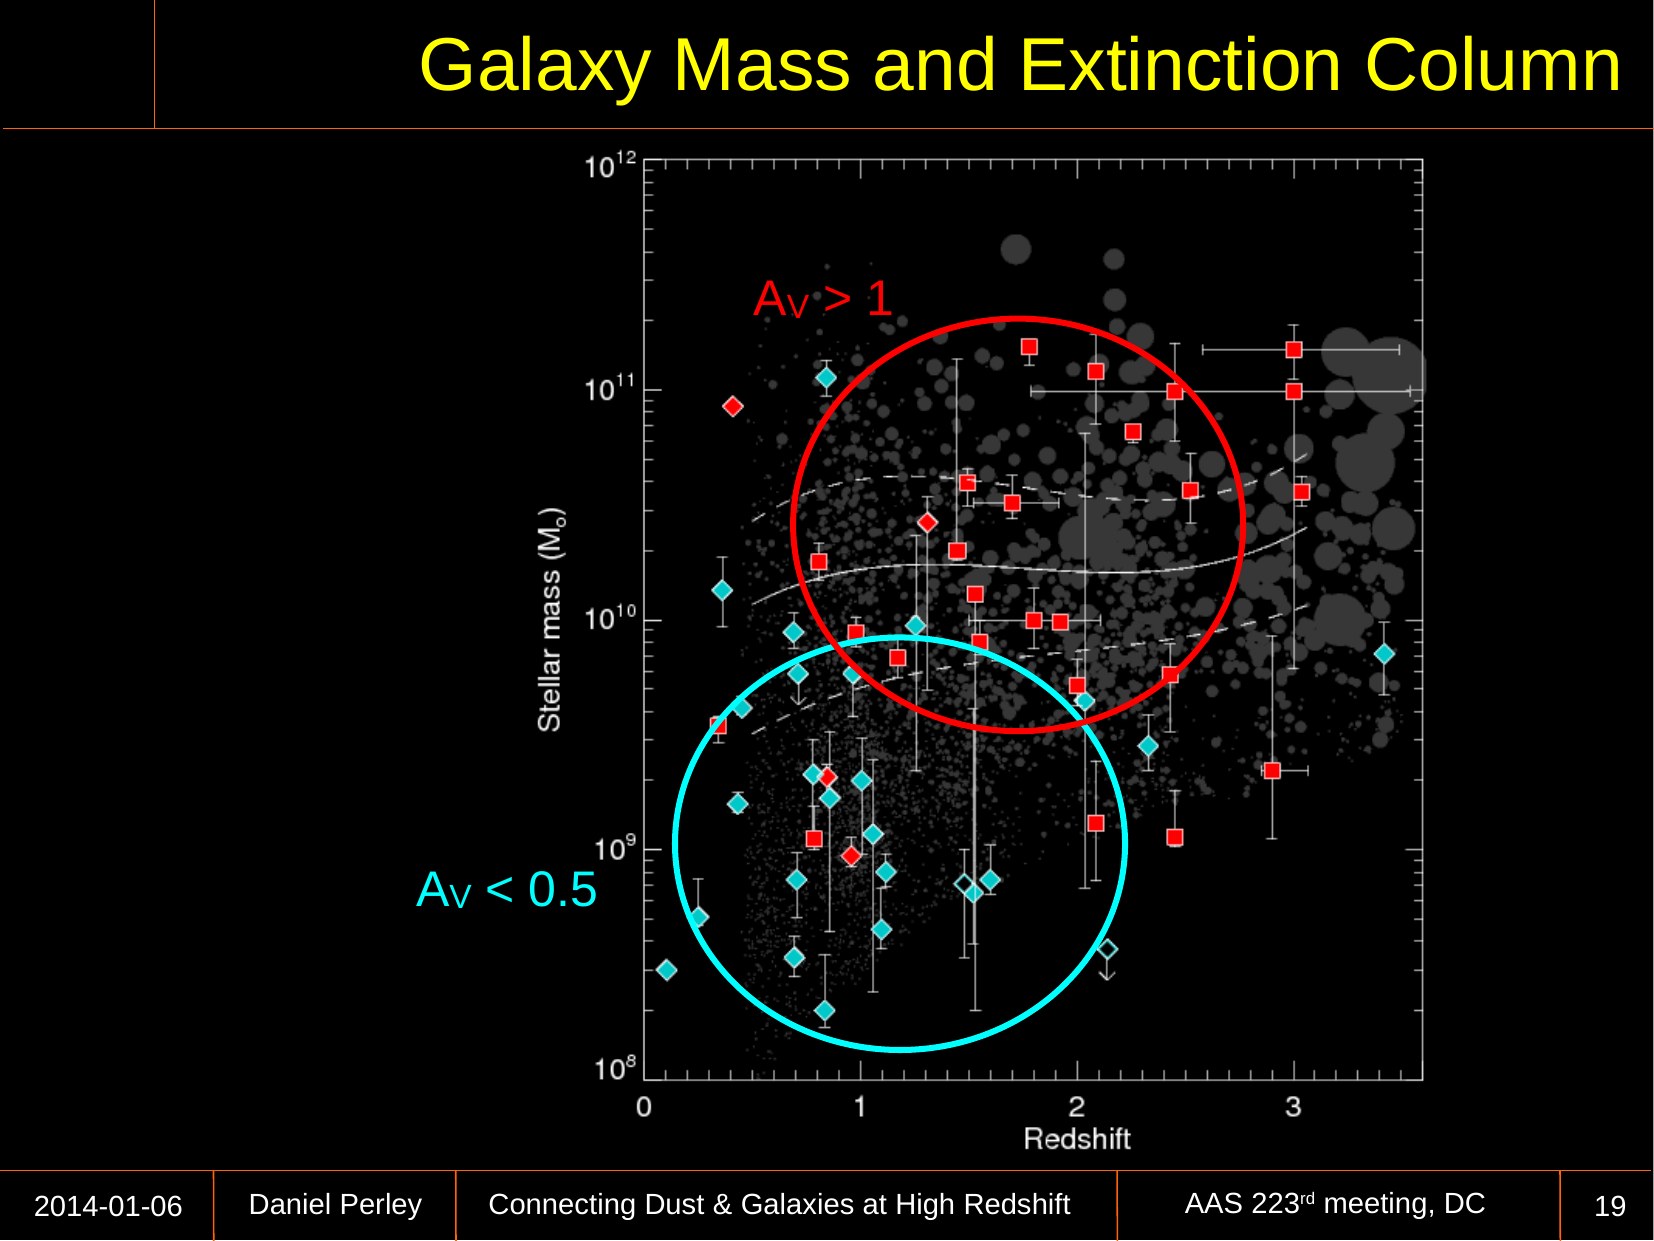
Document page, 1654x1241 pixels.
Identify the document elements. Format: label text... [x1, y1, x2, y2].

text_box AV > 1 [738, 262, 976, 347]
title Galaxy Mass and Extinction Column [187, 21, 1624, 108]
picture [515, 145, 1436, 1157]
text_box AV < 0.5 [401, 853, 638, 937]
